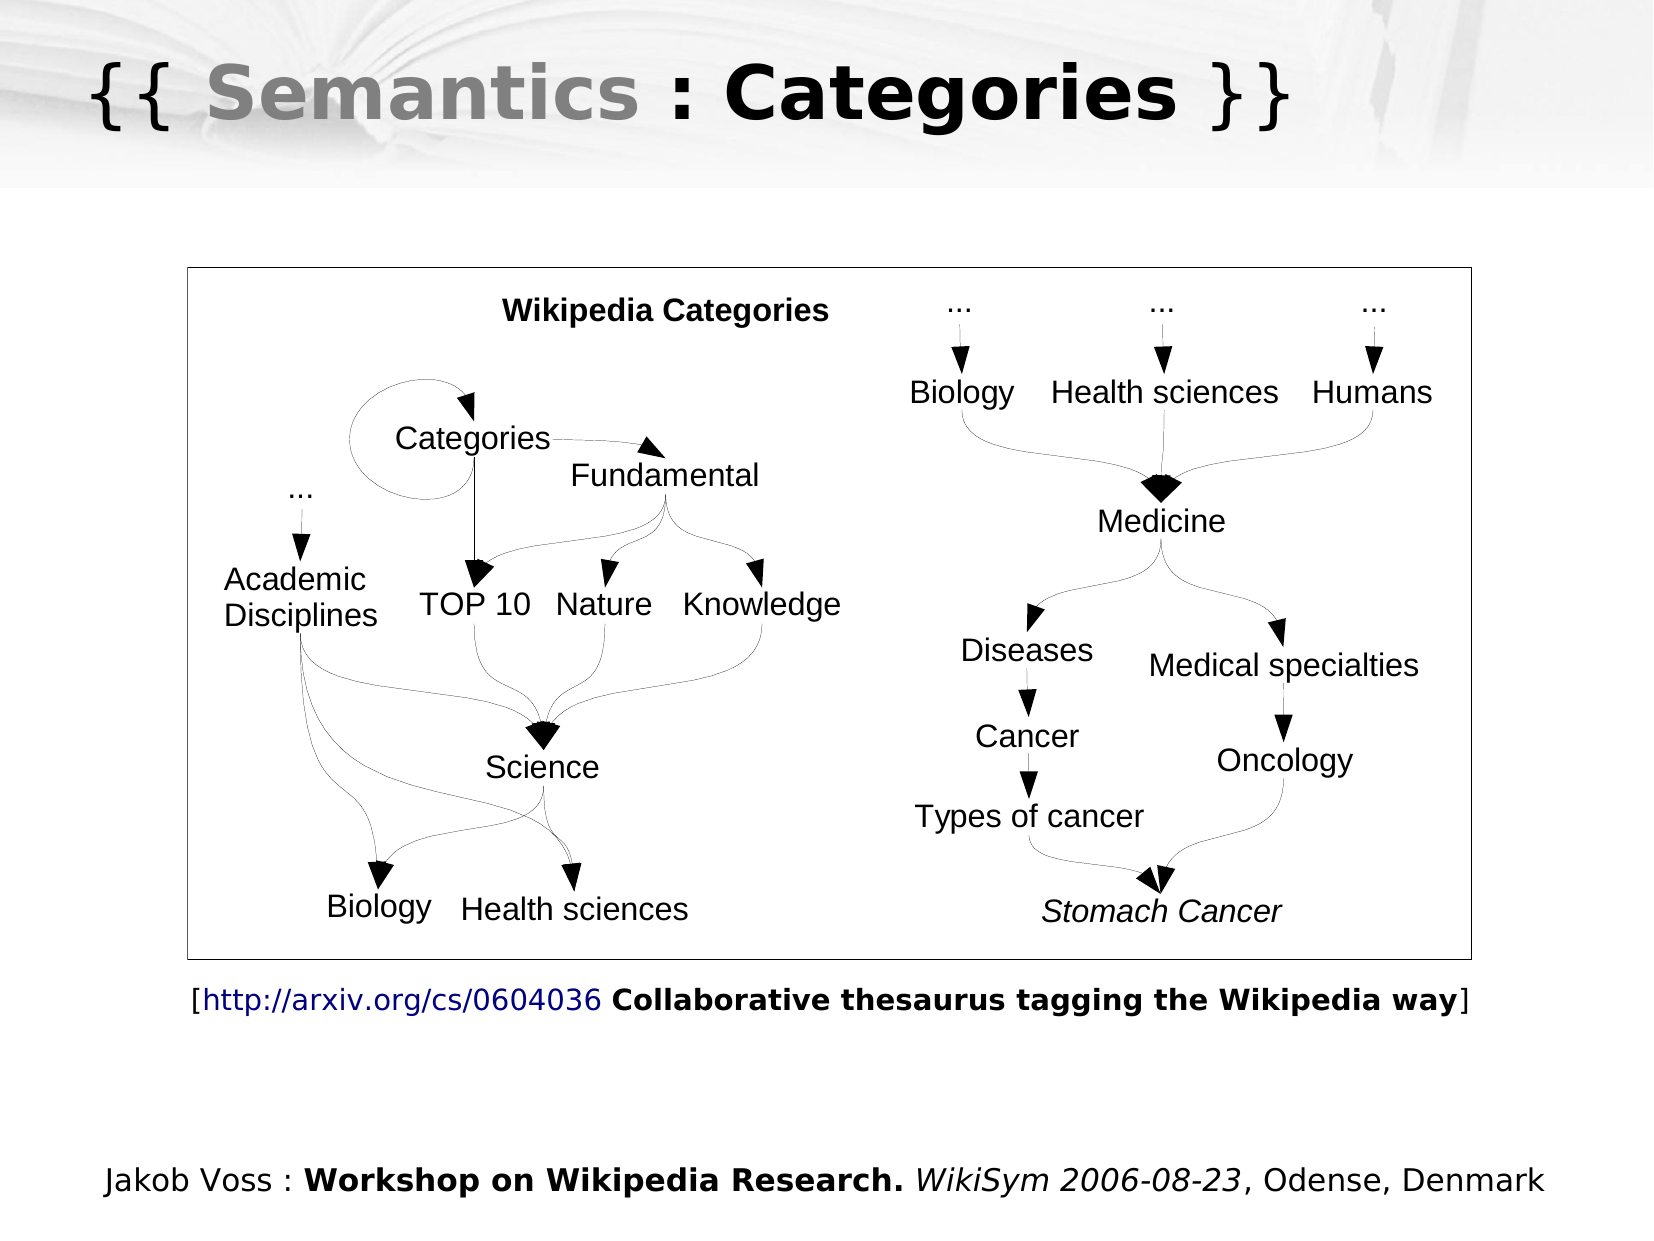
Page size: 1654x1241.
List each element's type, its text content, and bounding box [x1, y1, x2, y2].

picture [0, 0, 1654, 188]
title {{ Semantics : Categories }} [82, 37, 1571, 151]
text_box [http://arxiv.org/cs/0604036 Collaborative thesaurus tagging the Wikipedia way] [176, 975, 1485, 1025]
picture [187, 266, 1474, 963]
